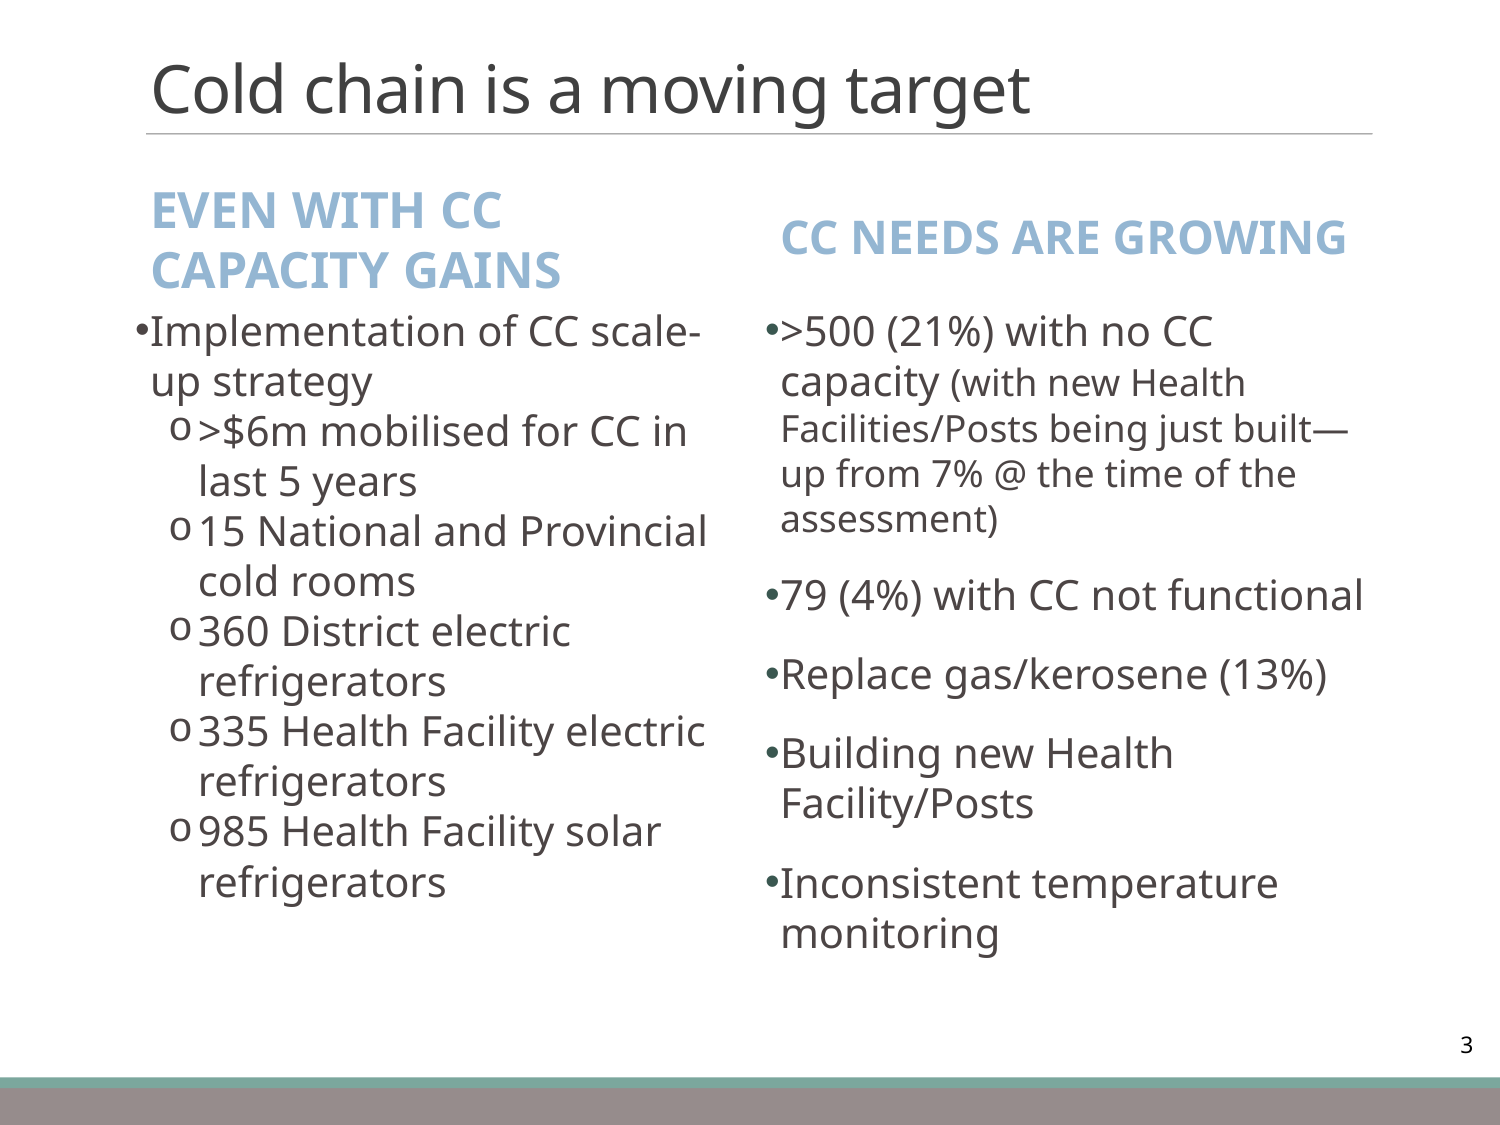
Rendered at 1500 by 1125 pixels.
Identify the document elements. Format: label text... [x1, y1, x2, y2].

list Even with cC capacity gains [135, 178, 743, 296]
title Cold chain is a moving target [135, 22, 1373, 135]
list >500 (21%) with no CC capacity (with new Health Facilities/Posts being just built—up from 7% @ the time of the assessment) 79 (4%) with CC not functional Replace gas/kerosene (13%) Building new Health Facility/Posts Inconsistent temperature monitoring [765, 296, 1373, 967]
list CC needs are growing [765, 176, 1373, 296]
list Implementation of CC scale-up strategy >$6m mobilised for CC in last 5 years 15 National and Provincial cold rooms 360 District electric refrigerators 335 Health Facility electric refrigerators 985 Health Facility solar refrigerators [135, 296, 743, 1053]
text_box <number> [1424, 1023, 1489, 1077]
